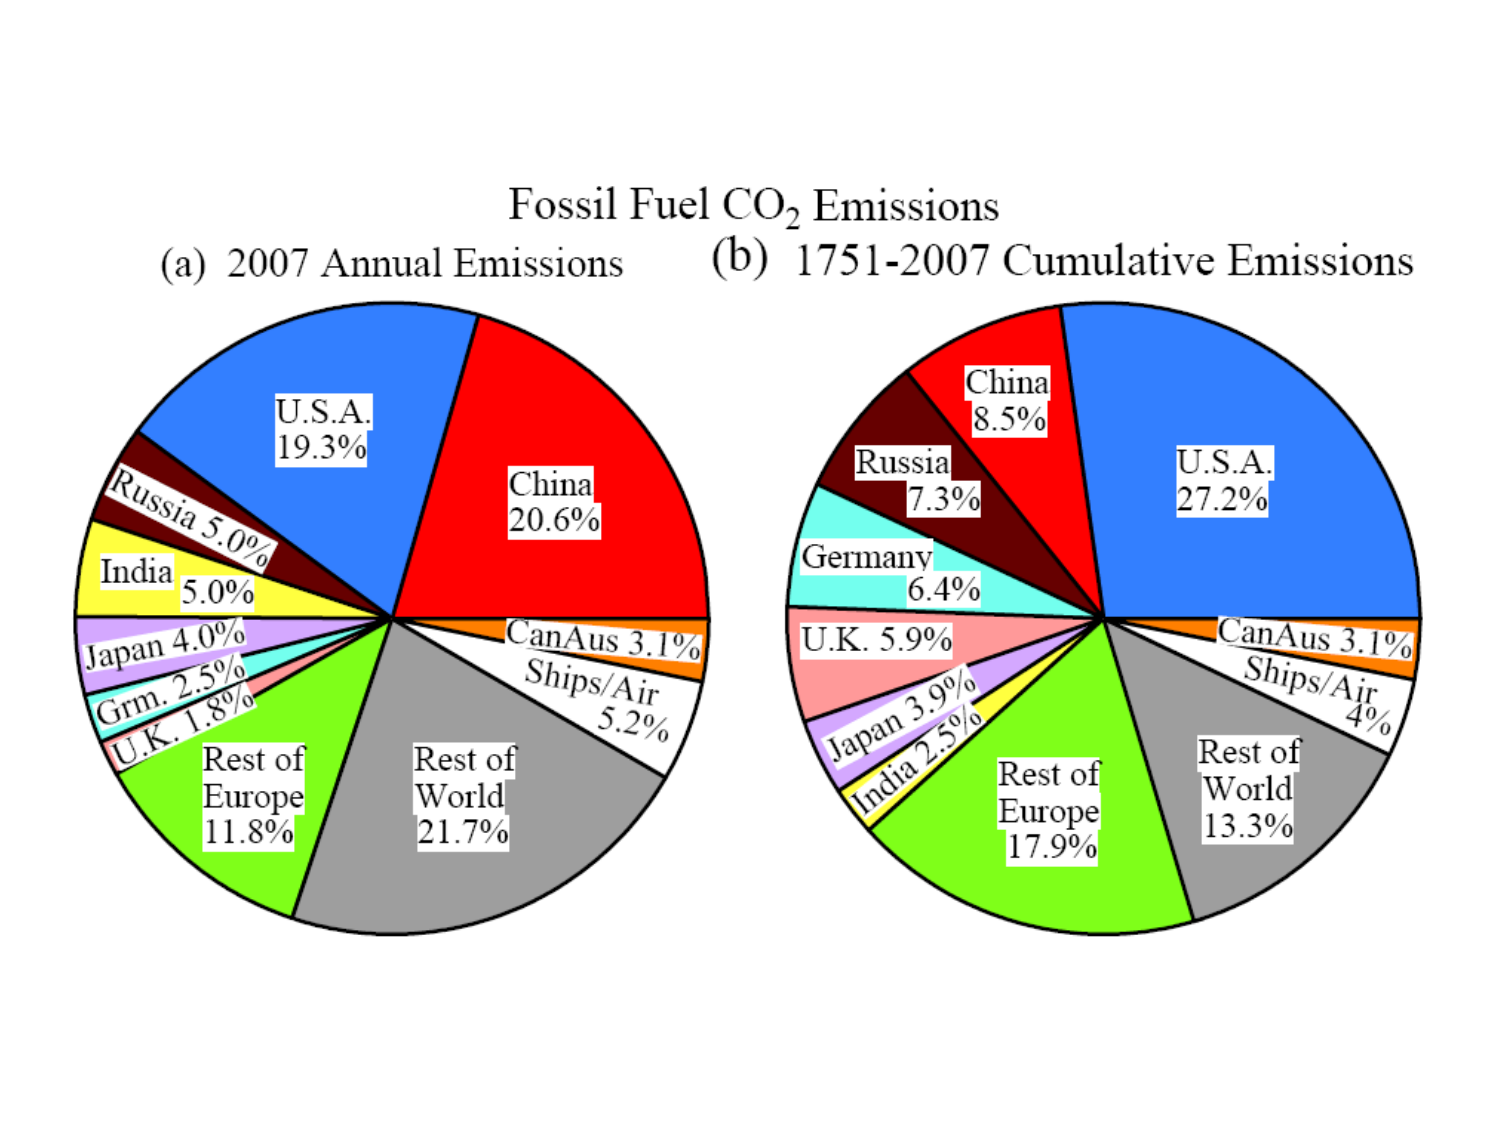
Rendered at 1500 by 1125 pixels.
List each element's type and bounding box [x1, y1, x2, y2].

picture [47, 157, 1452, 967]
